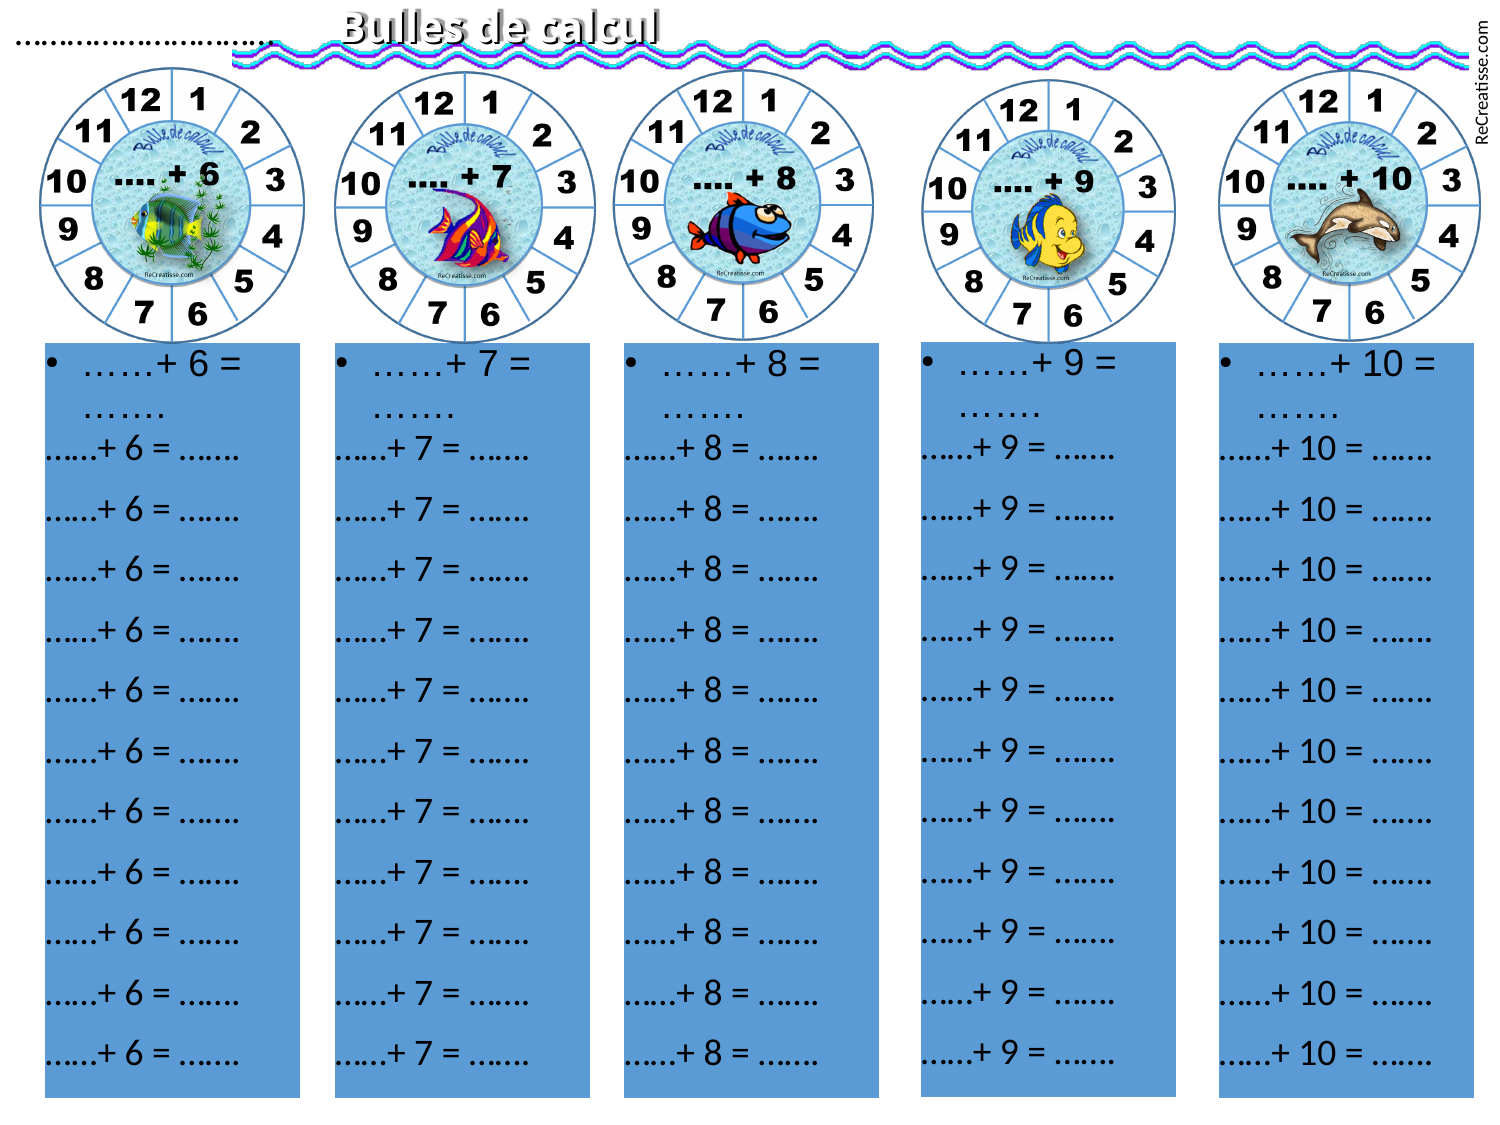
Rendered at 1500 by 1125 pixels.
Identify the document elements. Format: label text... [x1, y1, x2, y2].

table_cell ……+ 8 = ……. [624, 796, 879, 856]
table_cell ……+ 10 = ……. [1219, 916, 1474, 977]
table_cell ……+ 7 = ……. [335, 1037, 590, 1098]
table_cell ……+ 6 = ……. [45, 554, 300, 614]
table_cell ……+ 6 = ……. [45, 856, 300, 916]
table_cell ……+ 9 = ……. [921, 492, 1176, 553]
table_cell ……+ 7 = ……. [335, 916, 590, 977]
table_cell ……+ 10 = ……. [1219, 433, 1474, 493]
table_cell ……+ 10 = ……. [1219, 796, 1474, 856]
table_cell ……+ 7 = ……. [335, 554, 590, 614]
table_cell ……+ 9 = ……. [921, 553, 1176, 613]
table_header ……+ 6 = ……. [45, 353, 300, 433]
table_cell ……+ 8 = ……. [624, 493, 879, 554]
table_header ……+ 8 = ……. [624, 343, 879, 433]
table_cell ……+ 8 = ……. [624, 977, 879, 1037]
table_header ……+ 7 = ……. [335, 353, 590, 433]
text_box ReCreatisse.com [1462, 5, 1499, 161]
table_cell ……+ 7 = ……. [335, 493, 590, 554]
table_cell ……+ 8 = ……. [624, 916, 879, 977]
table_cell ……+ 8 = ……. [624, 554, 879, 614]
table_cell ……+ 9 = ……. [921, 613, 1176, 674]
text_box Bulles de calcul [322, 0, 673, 59]
text_box ………………………… [0, 0, 290, 60]
table_cell ……+ 6 = ……. [45, 433, 300, 493]
table_cell ……+ 7 = ……. [335, 796, 590, 856]
table_cell ……+ 6 = ……. [45, 796, 300, 856]
table_cell ……+ 9 = ……. [921, 734, 1176, 794]
table_cell ……+ 6 = ……. [45, 493, 300, 554]
table_cell ……+ 10 = ……. [1219, 554, 1474, 614]
table_header ……+ 9 = ……. [921, 353, 1176, 432]
table_cell ……+ 6 = ……. [45, 735, 300, 796]
table_cell ……+ 7 = ……. [335, 675, 590, 735]
table_cell ……+ 10 = ……. [1219, 977, 1474, 1037]
table_cell ……+ 6 = ……. [45, 614, 300, 675]
table_cell ……+ 8 = ……. [624, 1037, 879, 1098]
table_cell ……+ 7 = ……. [335, 977, 590, 1037]
table_cell ……+ 9 = ……. [921, 855, 1176, 915]
table_cell ……+ 9 = ……. [921, 432, 1176, 492]
table_cell ……+ 9 = ……. [921, 915, 1176, 976]
table_cell ……+ 7 = ……. [335, 856, 590, 916]
table_cell ……+ 7 = ……. [335, 735, 590, 796]
table_cell ……+ 8 = ……. [624, 856, 879, 916]
table_cell ……+ 9 = ……. [921, 674, 1176, 734]
table_cell ……+ 10 = ……. [1219, 856, 1474, 916]
table_cell ……+ 10 = ……. [1219, 493, 1474, 554]
table_cell ……+ 10 = ……. [1219, 675, 1474, 735]
table_cell ……+ 8 = ……. [624, 735, 879, 796]
table_cell ……+ 6 = ……. [45, 1037, 300, 1098]
table_cell ……+ 8 = ……. [624, 433, 879, 493]
table_cell ……+ 6 = ……. [45, 916, 300, 977]
table_cell ……+ 10 = ……. [1219, 735, 1474, 796]
table_cell ……+ 8 = ……. [624, 675, 879, 735]
table_cell ……+ 6 = ……. [45, 675, 300, 735]
table_cell ……+ 9 = ……. [921, 976, 1176, 1036]
picture [25, 39, 1481, 353]
table_cell ……+ 6 = ……. [45, 977, 300, 1037]
table_cell ……+ 9 = ……. [921, 794, 1176, 855]
table_cell ……+ 8 = ……. [624, 614, 879, 675]
table_cell ……+ 7 = ……. [335, 433, 590, 493]
picture [908, 79, 1176, 353]
table_cell ……+ 7 = ……. [335, 614, 590, 675]
table_cell ……+ 9 = ……. [921, 1036, 1176, 1097]
table_header ……+ 10 = ……. [1219, 351, 1474, 433]
table_cell ……+ 10 = ……. [1219, 1037, 1474, 1098]
table_cell ……+ 10 = ……. [1219, 614, 1474, 675]
